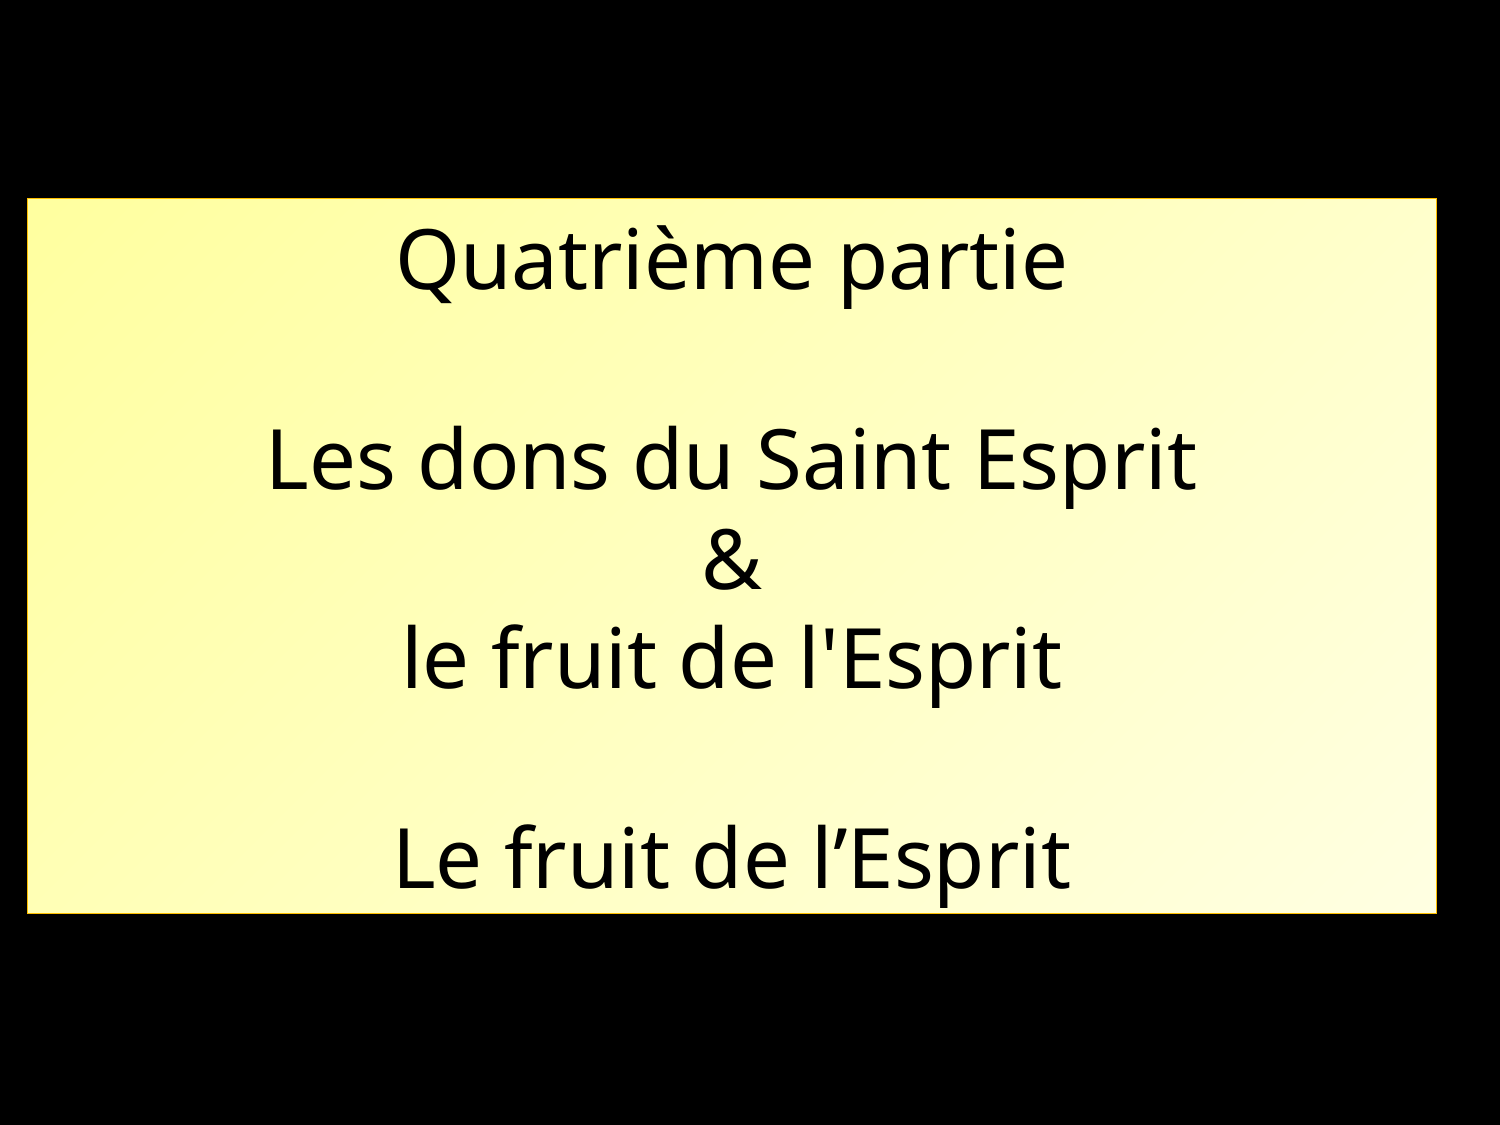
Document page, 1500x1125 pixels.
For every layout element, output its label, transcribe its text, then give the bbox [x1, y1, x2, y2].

text_box Quatrième partie Les dons du Saint Esprit & le fruit de l'Esprit Le fruit de l’Esprit [27, 198, 1437, 914]
